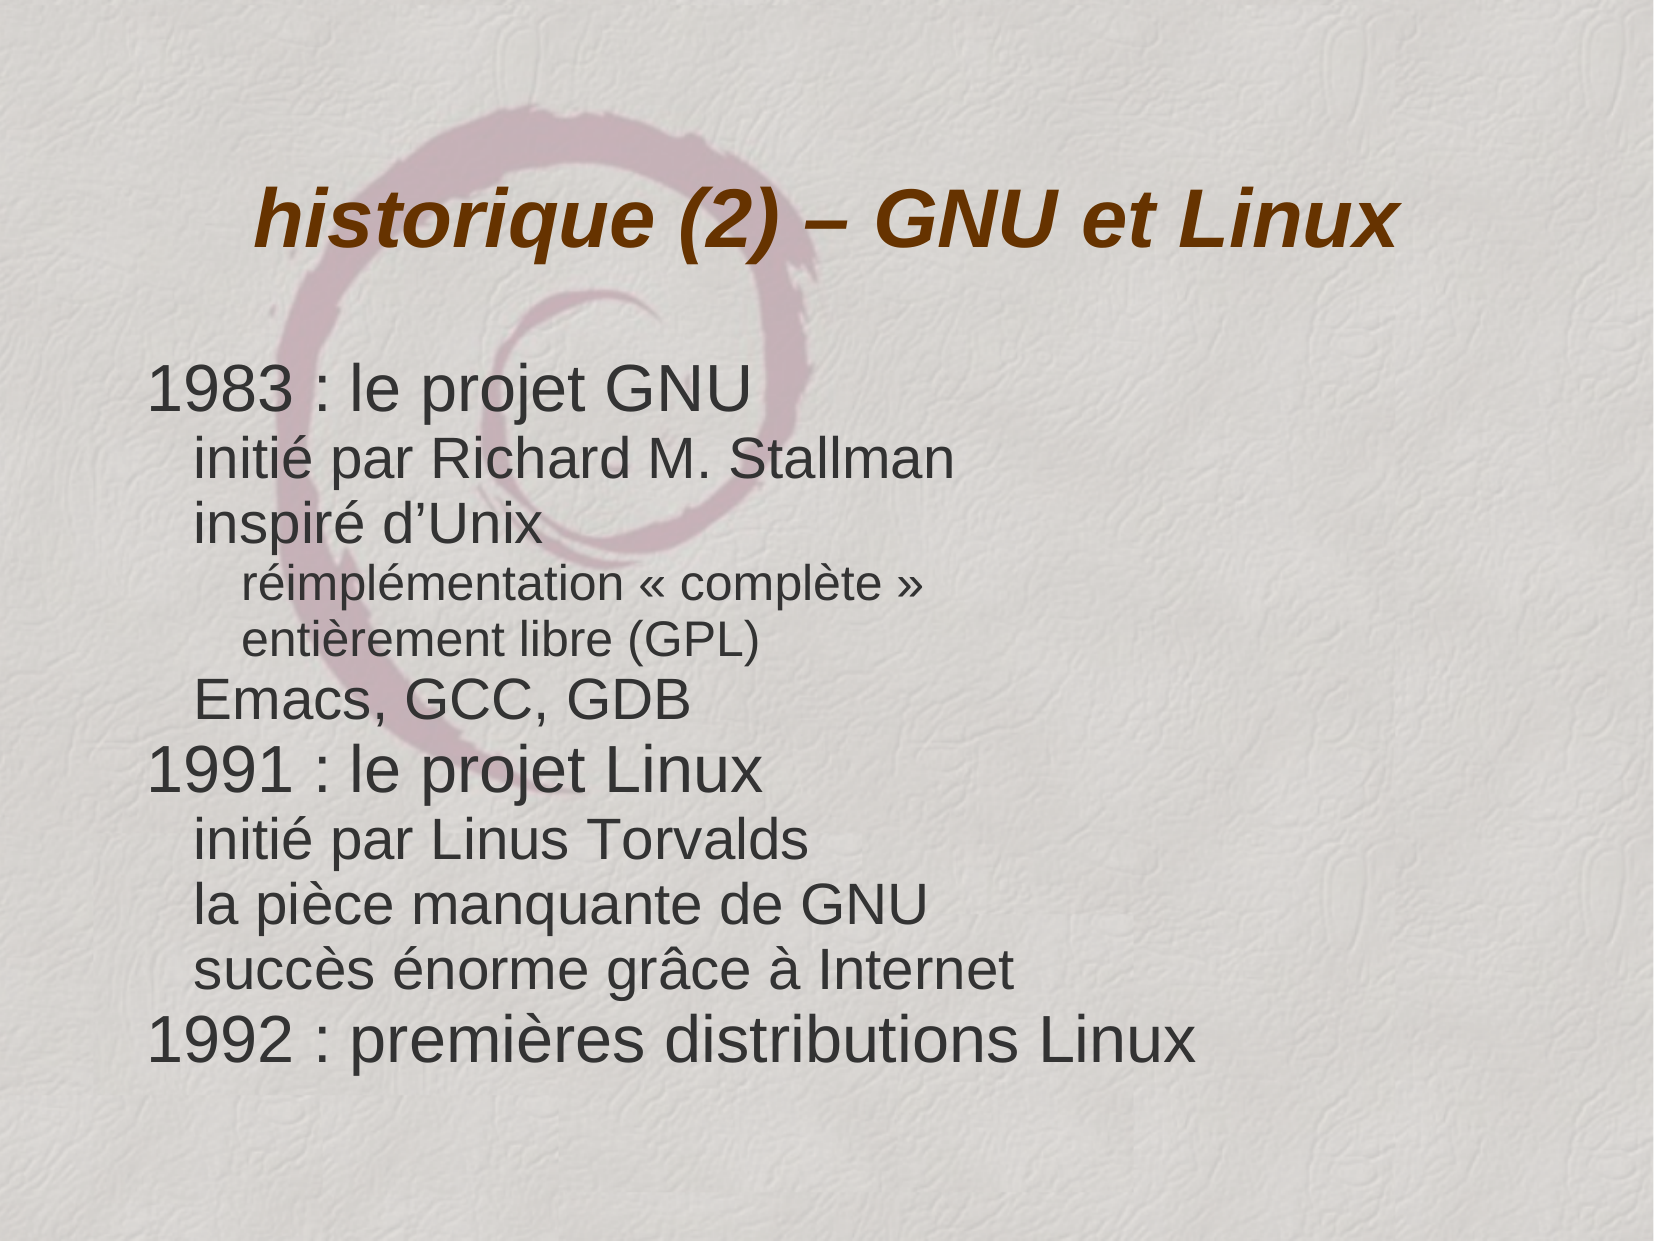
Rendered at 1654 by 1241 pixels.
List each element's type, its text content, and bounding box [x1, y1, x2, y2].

picture [0, 0, 1654, 1241]
list 1983 : le projet GNU initié par Richard M. Stallman inspiré d’Unix réimplémentation « complète » entièrement libre (GPL) Emacs, GCC, GDB 1991 : le projet Linux initié par Linus Torvalds la pièce manquante de GNU succès énorme grâce à Internet 1992 : premières distributions Linux [134, 350, 1516, 1133]
title historique (2) – GNU et Linux [121, 114, 1534, 322]
